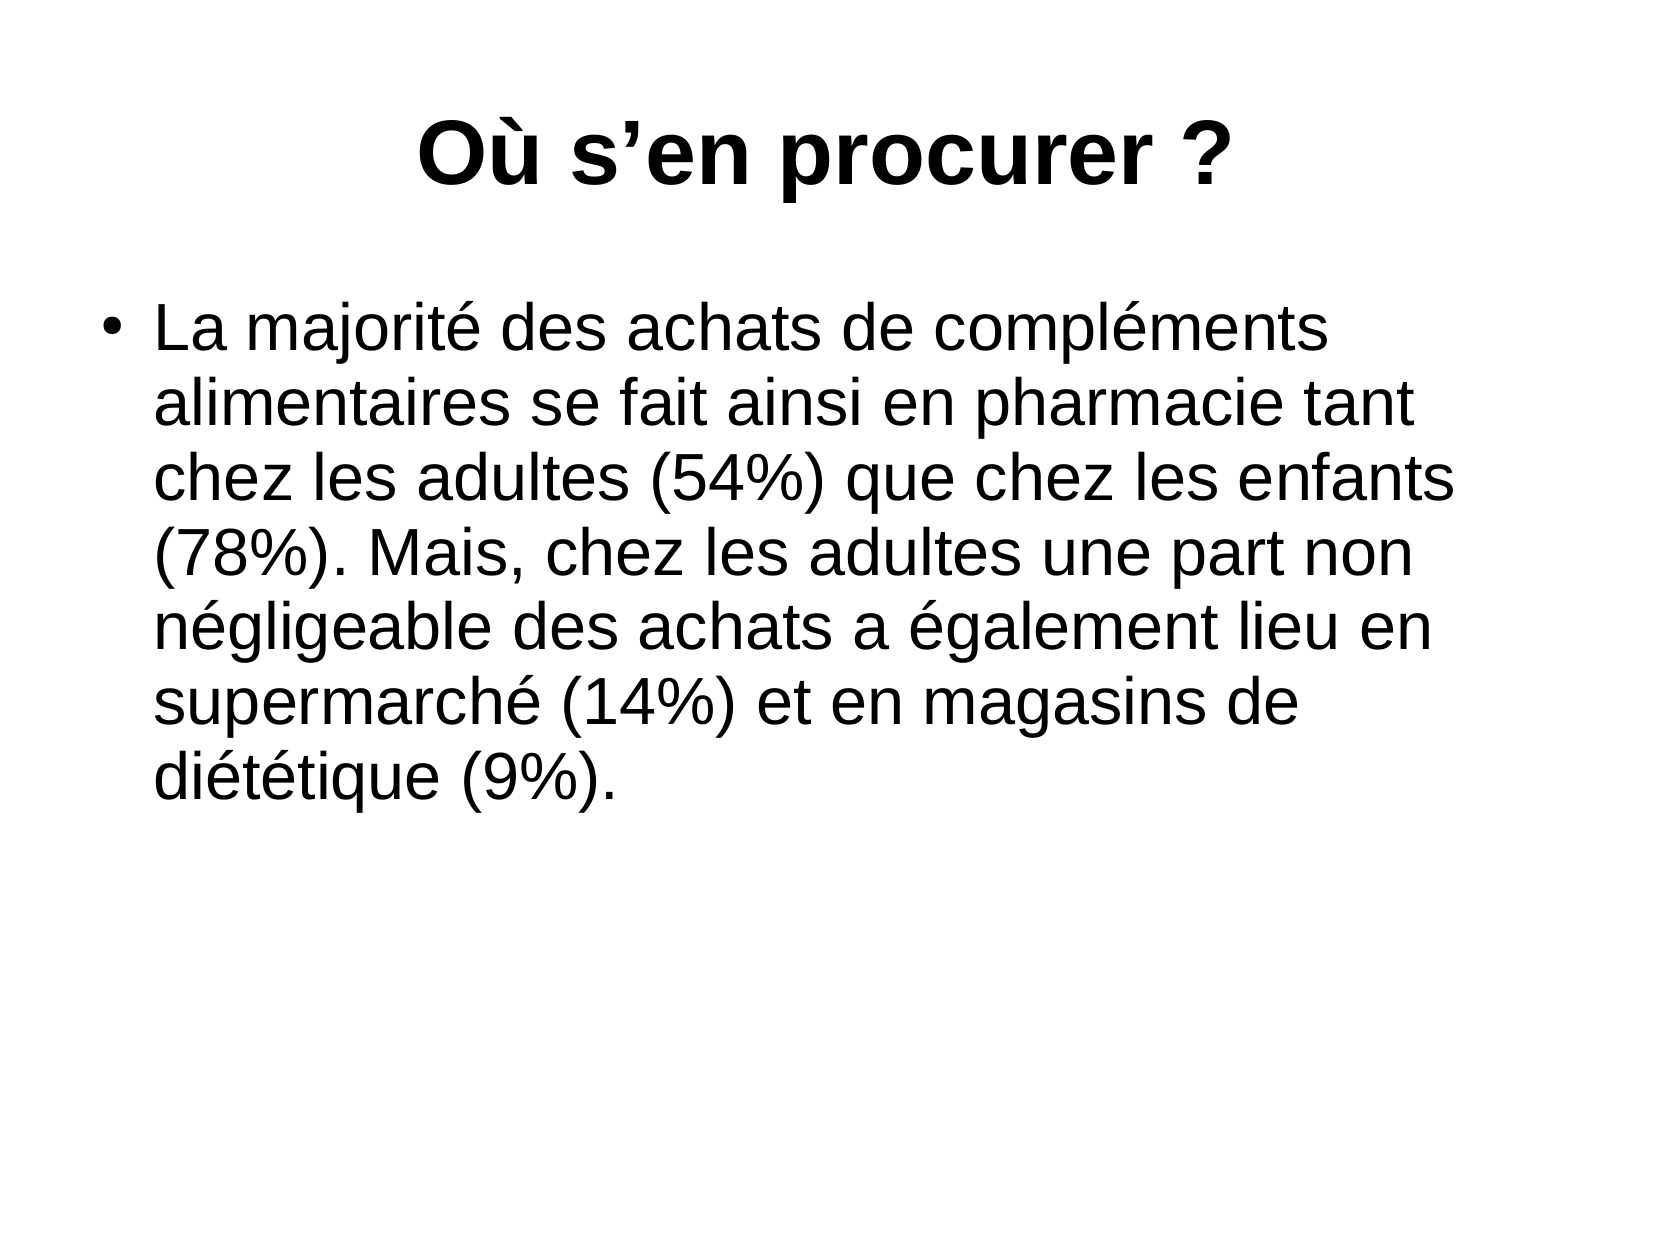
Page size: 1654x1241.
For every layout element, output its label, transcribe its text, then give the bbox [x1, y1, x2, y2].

list La majorité des achats de compléments alimentaires se fait ainsi en pharmacie tant chez les adultes (54%) que chez les enfants (78%). Mais, chez les adultes une part non négligeable des achats a également lieu en supermarché (14%) et en magasins de diététique (9%). [82, 290, 1571, 1010]
title Où s’en procurer ? [82, 49, 1571, 257]
